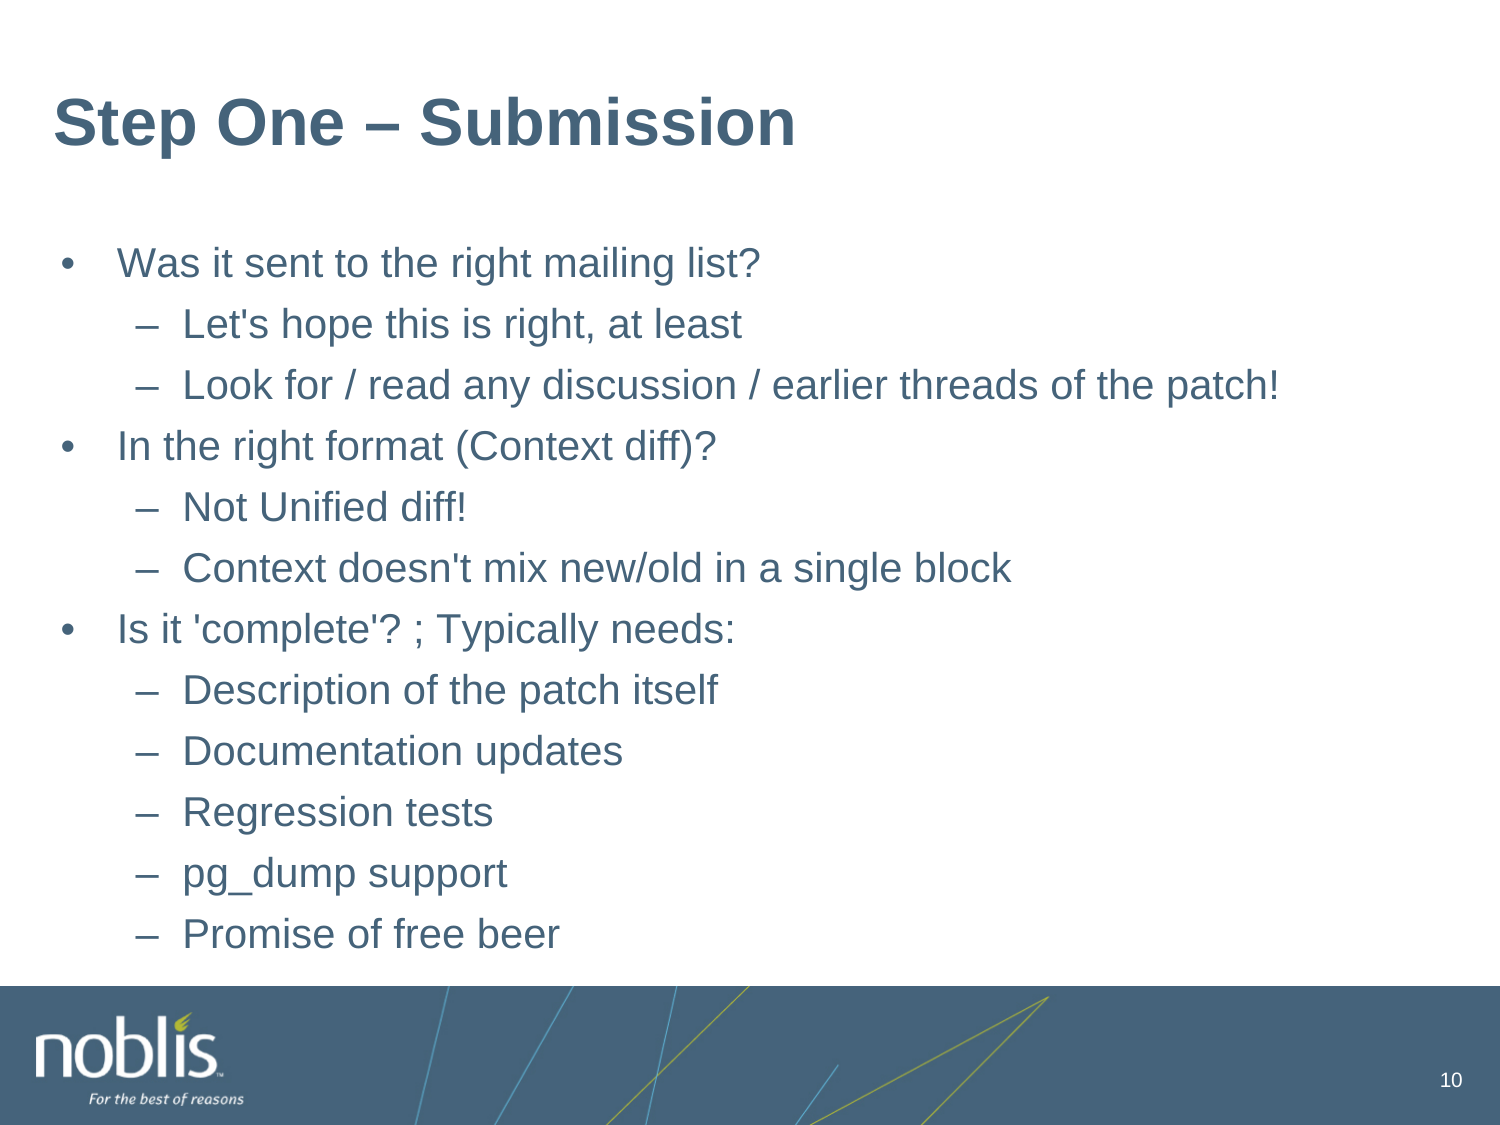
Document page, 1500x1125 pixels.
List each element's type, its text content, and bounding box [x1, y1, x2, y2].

title Step One – Submission [53, 38, 1438, 211]
list Was it sent to the right mailing list? Let's hope this is right, at least Look for / read any discussion / earlier threads of the patch! In the right format (Context diff)? Not Unified diff! Context doesn't mix new/old in a single block Is it 'complete'? ; Typically needs: Description of the patch itself Documentation updates Regression tests pg_dump support Promise of free beer [60, 239, 1437, 968]
picture [0, 986, 1500, 1125]
